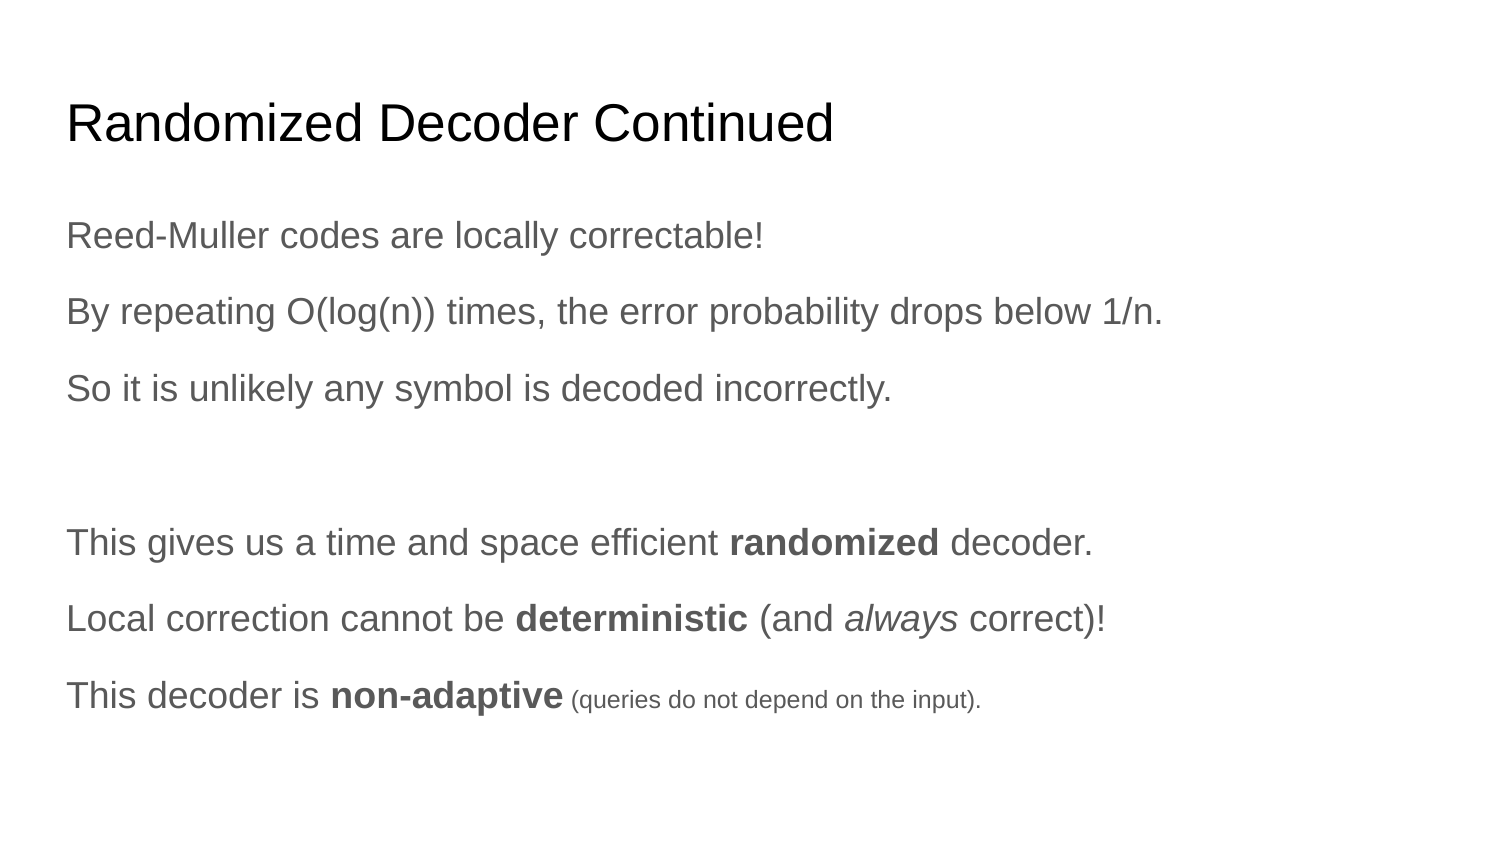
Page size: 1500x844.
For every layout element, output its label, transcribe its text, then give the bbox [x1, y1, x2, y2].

title Randomized Decoder Continued [51, 72, 1449, 167]
list Reed-Muller codes are locally correctable! By repeating O(log(n)) times, the error probability drops below 1/n. So it is unlikely any symbol is decoded incorrectly. This gives us a time and space efficient randomized decoder. Local correction cannot be deterministic (and always correct)! This decoder is non-adaptive (queries do not depend on the input). [51, 189, 1449, 750]
